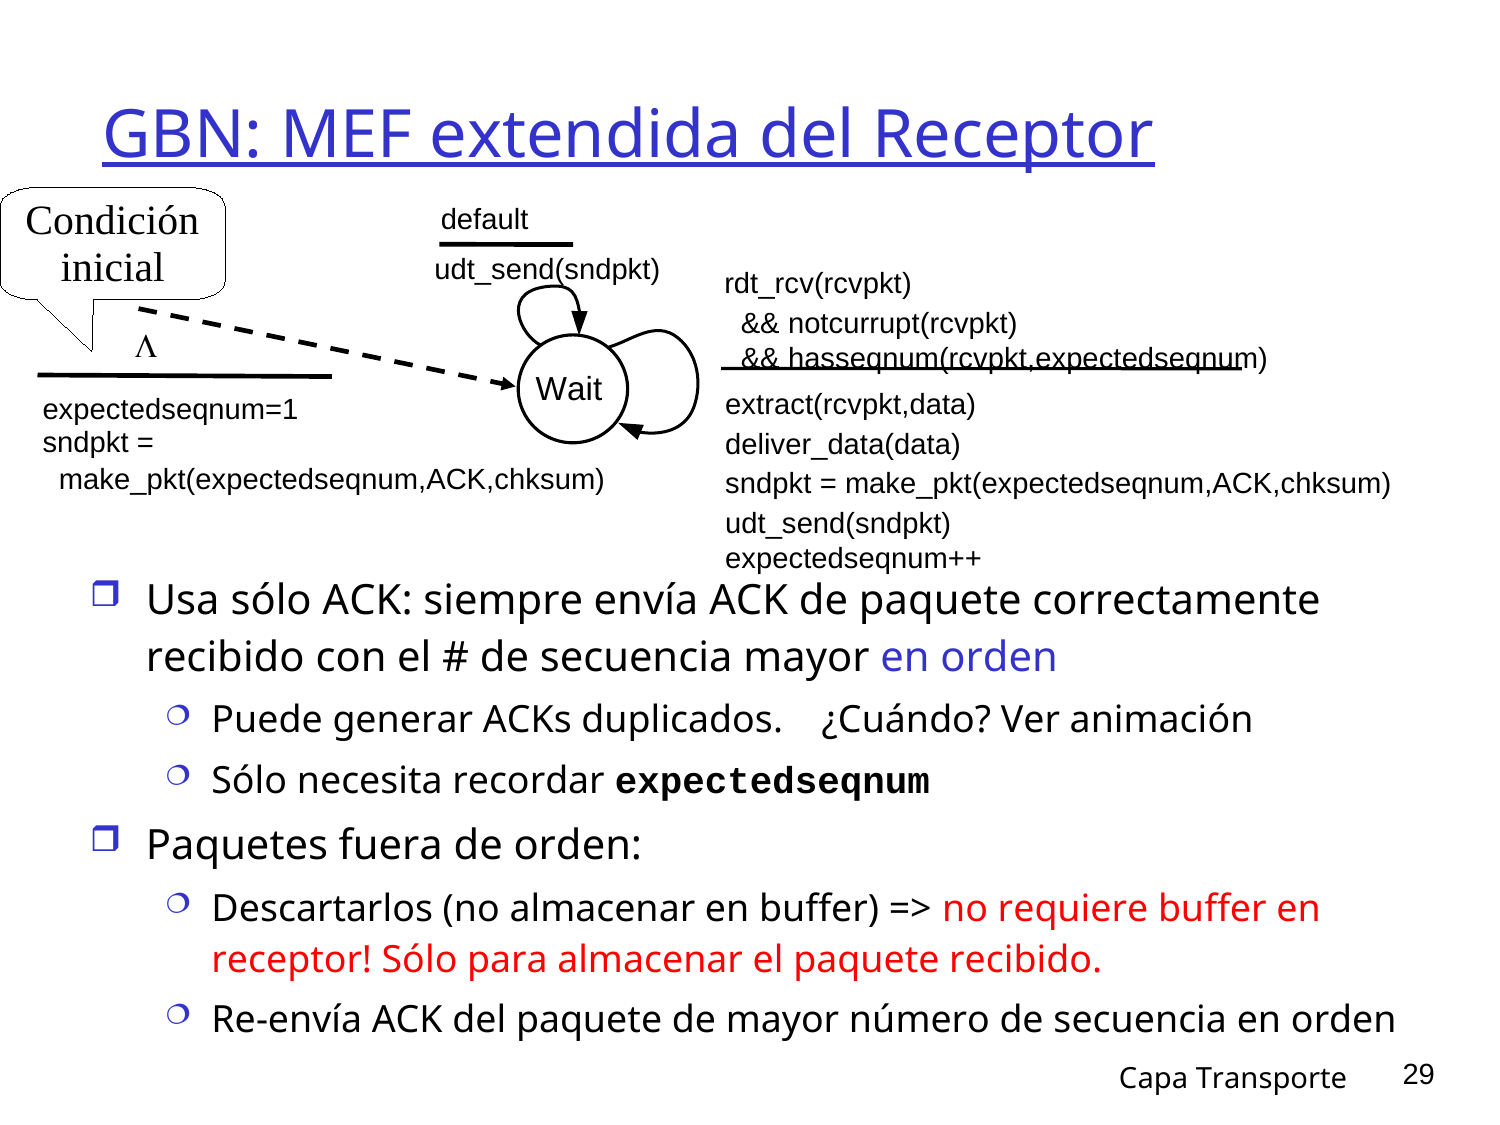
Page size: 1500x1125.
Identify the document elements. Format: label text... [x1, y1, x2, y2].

list Usa sólo ACK: siempre envía ACK de paquete correctamente recibido con el # de secuencia mayor en orden Puede generar ACKs duplicados. ¿Cuándo? Ver animación Sólo necesita recordar expectedseqnum Paquetes fuera de orden: Descartarlos (no almacenar en buffer) => no requiere buffer en receptor! Sólo para almacenar el paquete recibido. Re-envía ACK del paquete de mayor número de secuencia en orden [75, 561, 1469, 1096]
text_box Condición inicial [0, 187, 226, 352]
text_box  [119, 326, 173, 373]
text_box default [426, 195, 546, 237]
text_box expectedseqnum=1 sndpkt = make_pkt(expectedseqnum,ACK,chksum)‏ [27, 385, 664, 547]
text_box extract(rcvpkt,data)‏ deliver_data(data)‏ sndpkt = make_pkt(expectedseqnum,ACK,chksum)‏ udt_send(sndpkt)‏ expectedseqnum++ [710, 375, 1419, 517]
text_box [525, 334, 621, 362]
title GBN: MEF extendida del Receptor [87, 37, 1363, 225]
text_box Wait [503, 362, 635, 385]
text_box udt_send(sndpkt)‏ [419, 240, 685, 293]
text_box rdt_rcv(rcvpkt)‏ && notcurrupt(rcvpkt)‏ && hasseqnum(rcvpkt,expectedseqnum) [709, 254, 1296, 348]
